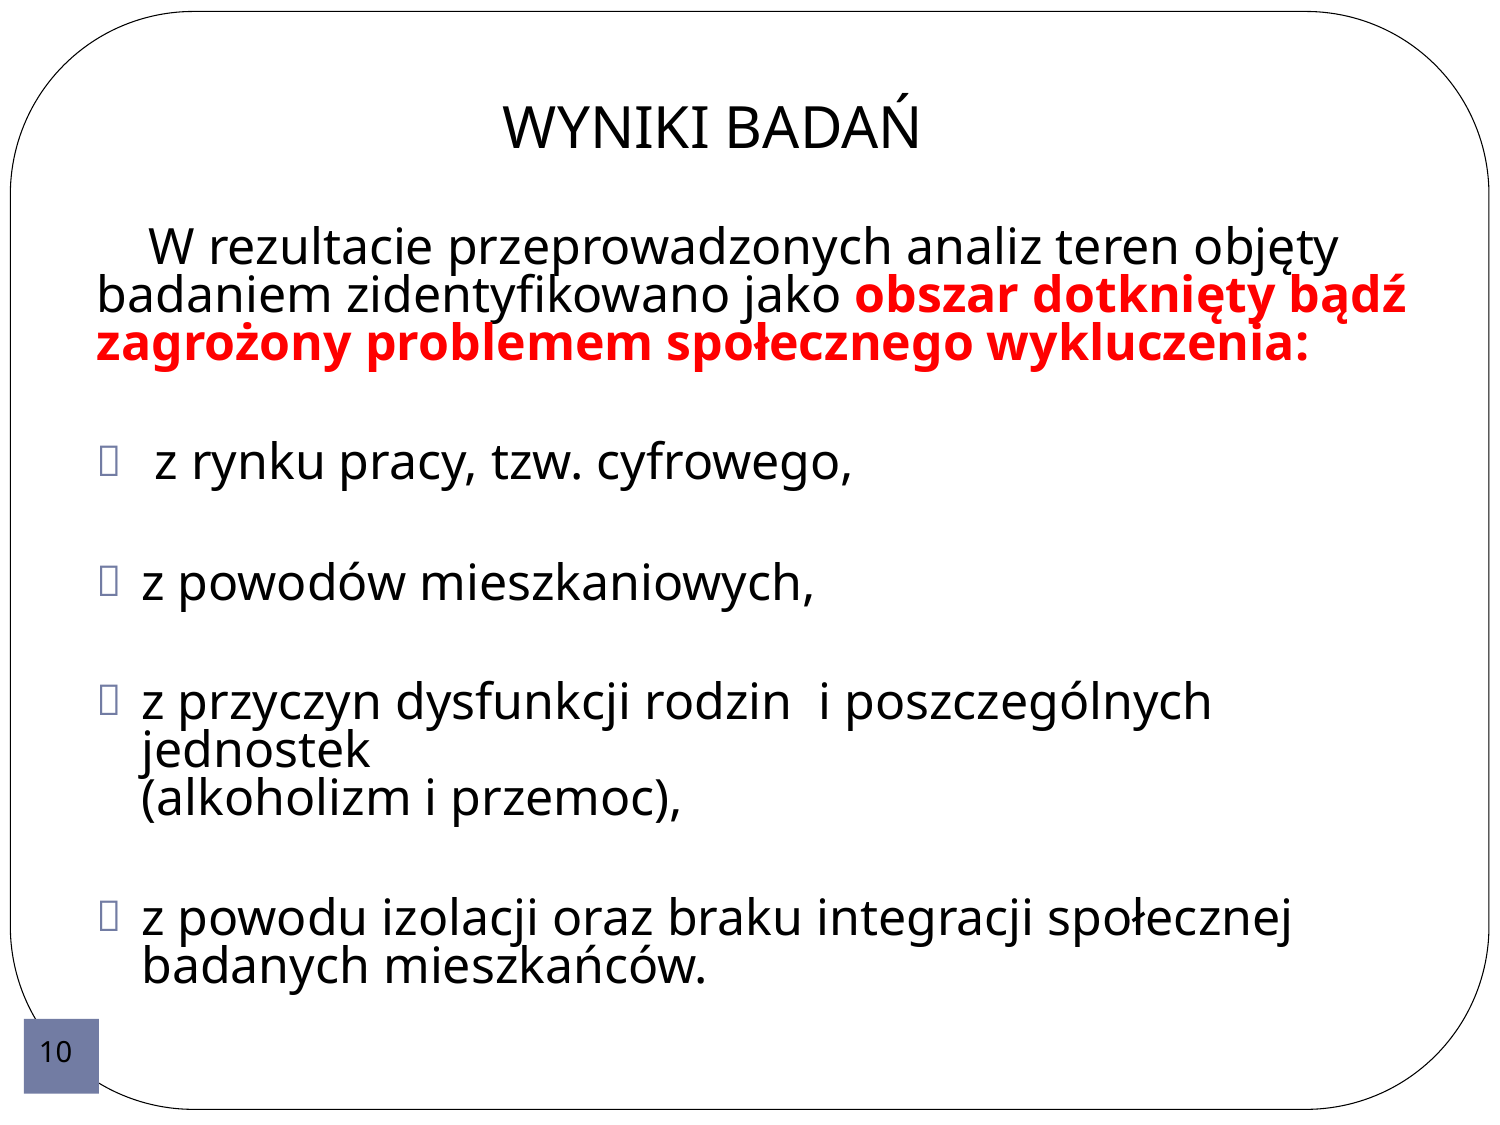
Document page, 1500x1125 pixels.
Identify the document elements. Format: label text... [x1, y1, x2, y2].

slide_number <numer> [23, 1018, 99, 1094]
list W rezultacie przeprowadzonych analiz teren objęty badaniem zidentyfikowano jako obszar dotknięty bądź zagrożony problemem społecznego wykluczenia: z rynku pracy, tzw. cyfrowego, z powodów mieszkaniowych, z przyczyn dysfunkcji rodzin i poszczególnych jednostek (alkoholizm i przemoc), z powodu izolacji oraz braku integracji społecznej badanych mieszkańców. [81, 210, 1442, 1005]
title WYNIKI BADAŃ [0, 75, 1240, 286]
